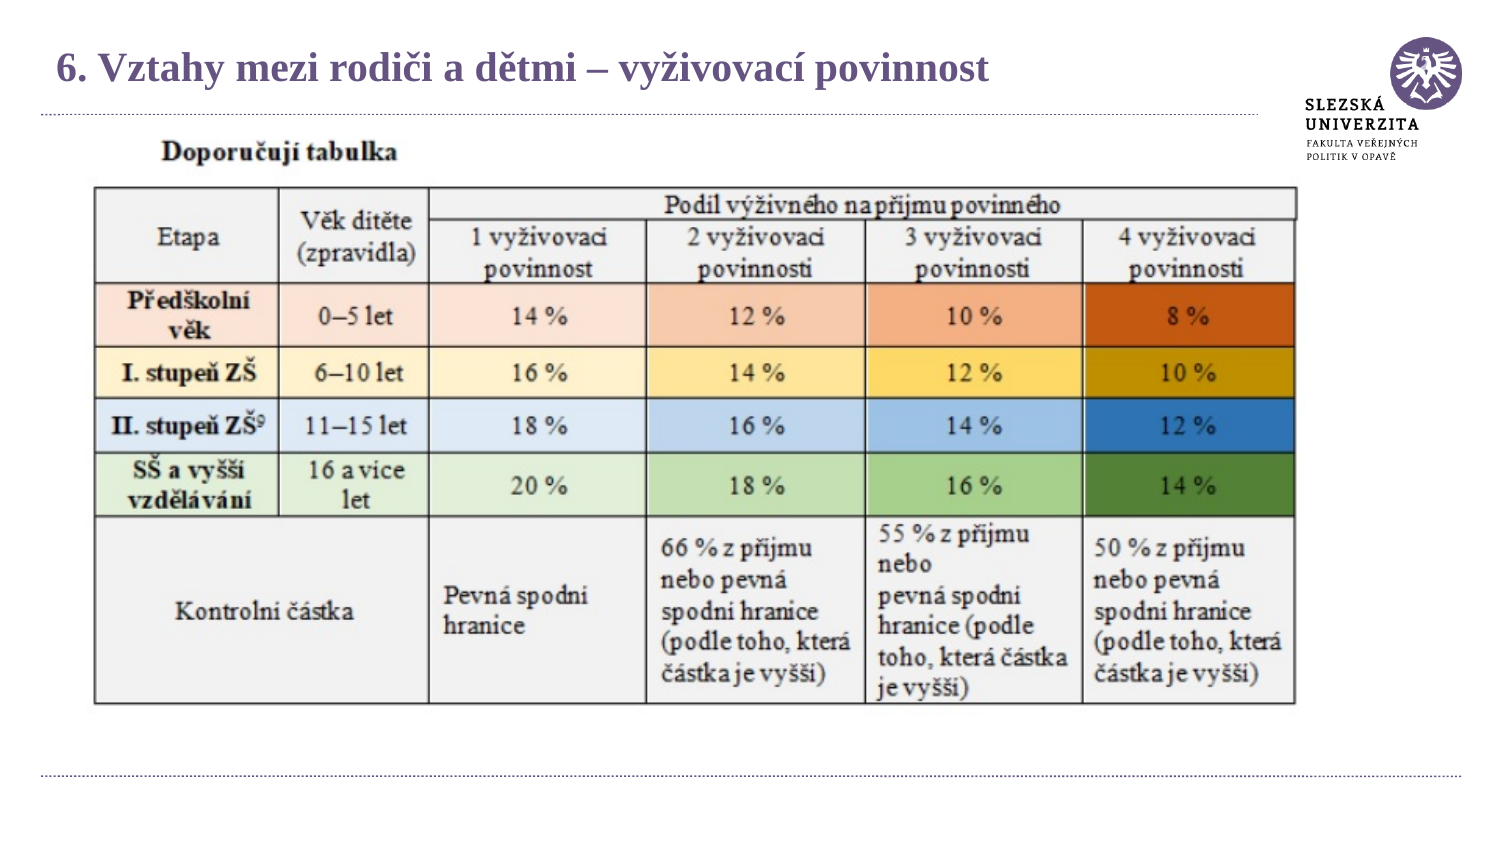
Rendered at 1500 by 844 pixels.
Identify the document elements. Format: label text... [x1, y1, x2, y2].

picture [61, 115, 1306, 745]
title 6. Vztahy mezi rodiči a dětmi – vyživovací povinnost [41, 32, 1220, 116]
